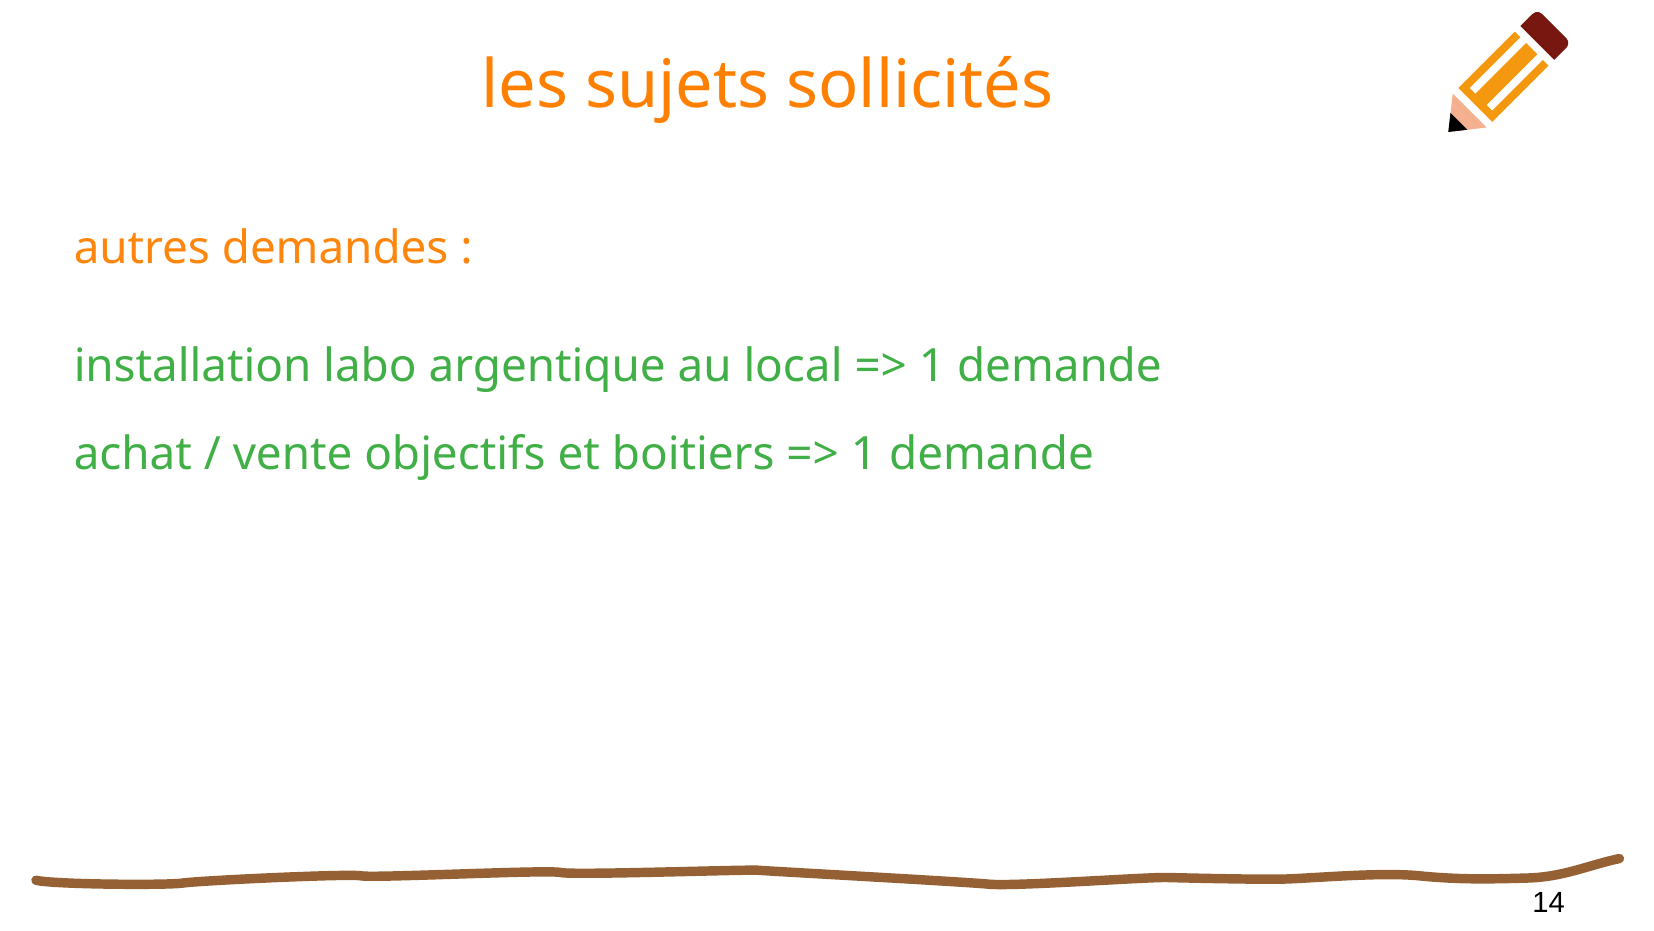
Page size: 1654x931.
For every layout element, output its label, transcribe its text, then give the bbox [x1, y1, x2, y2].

title les sujets sollicités [88, 29, 1447, 133]
text_box autres demandes : [59, 206, 1595, 296]
text_box installation labo argentique au local => 1 demande [59, 324, 1595, 413]
text_box achat / vente objectifs et boitiers => 1 demande [59, 413, 1595, 502]
